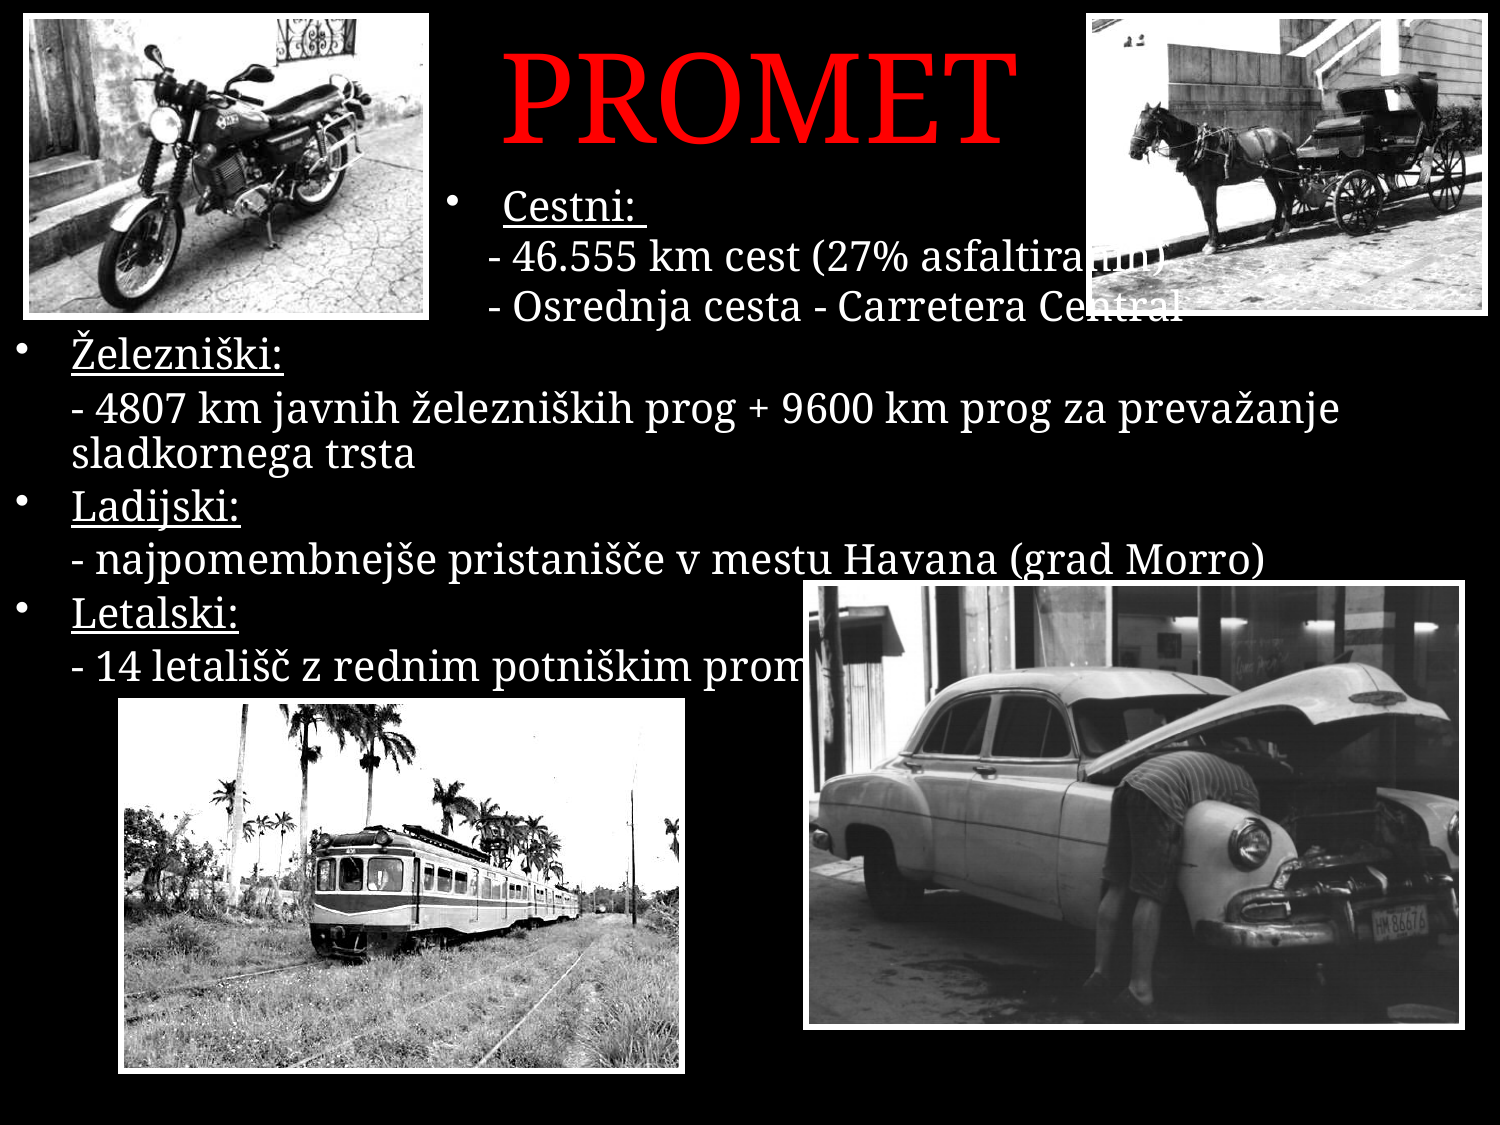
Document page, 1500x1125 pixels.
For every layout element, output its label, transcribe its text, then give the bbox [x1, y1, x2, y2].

picture [1092, 19, 1483, 311]
picture [809, 586, 1459, 1025]
list Železniški: - 4807 km javnih železniških prog + 9600 km prog za prevažanje sladkornega trsta Ladijski: - najpomembnejše pristanišče v mestu Havana (grad Morro) Letalski: - 14 letališč z rednim potniškim prometom [0, 326, 1471, 1125]
picture [123, 704, 680, 1068]
picture [29, 19, 423, 314]
title PROMET [100, 0, 1451, 188]
text_box Cestni: - 46.555 km cest (27% asfaltiranih) - Osrednja cesta - Carretera Central [430, 172, 1353, 409]
